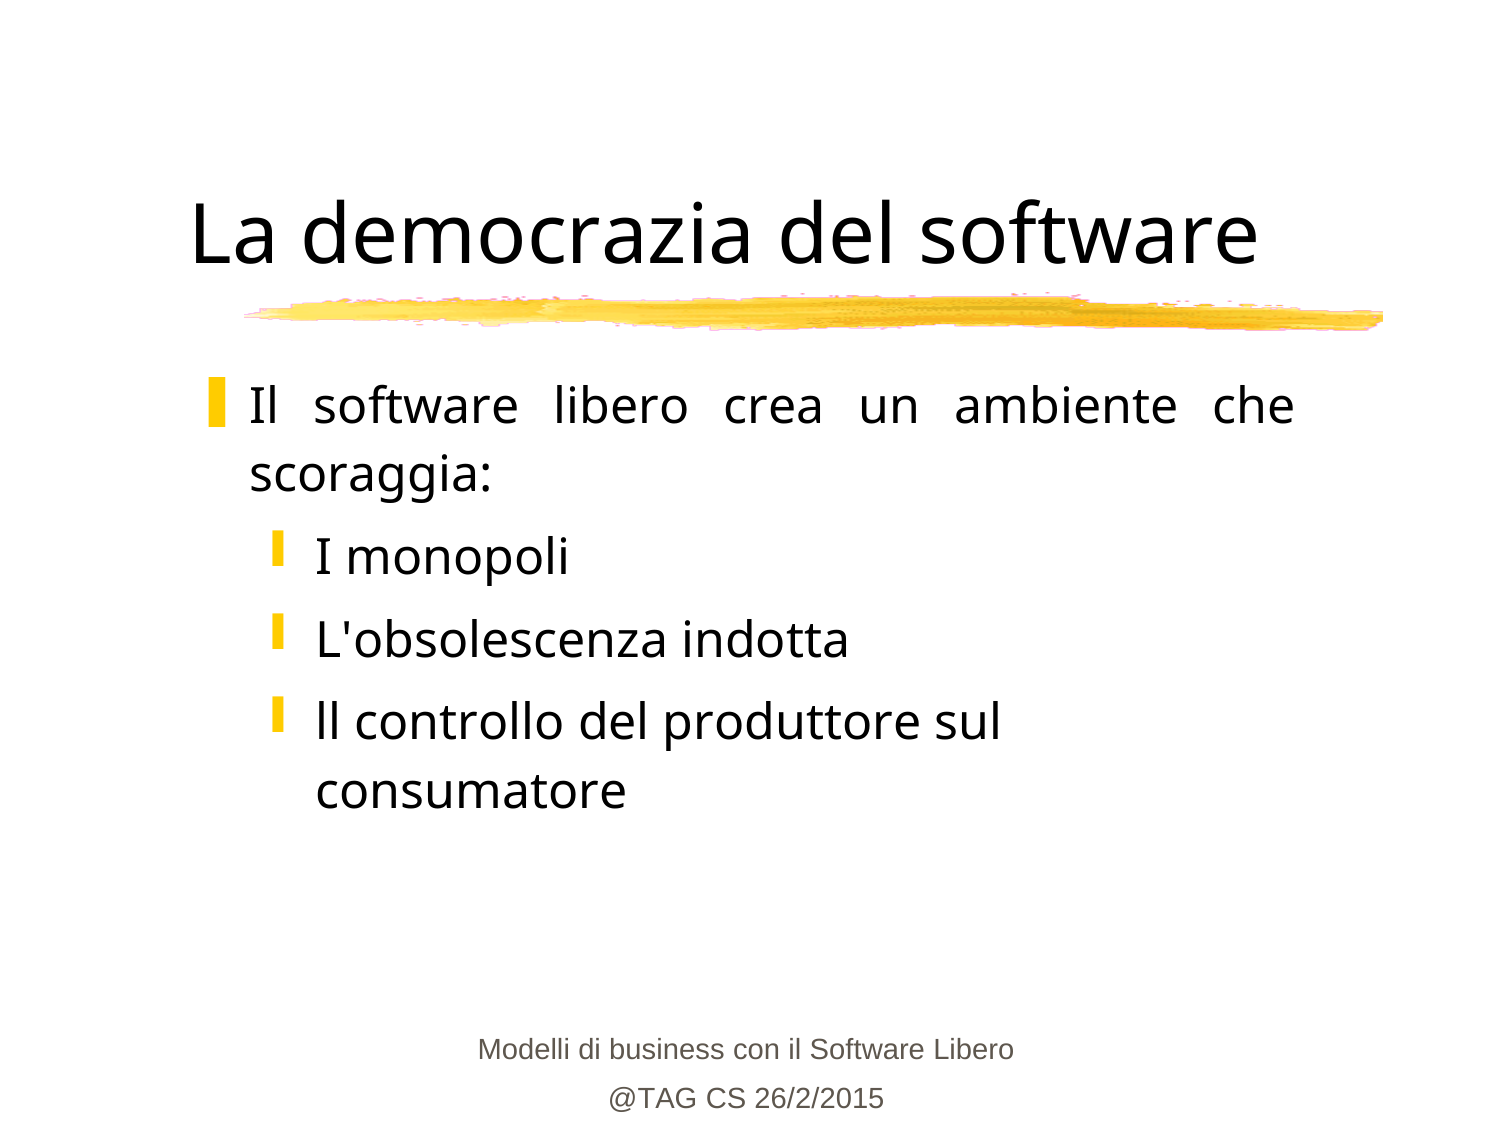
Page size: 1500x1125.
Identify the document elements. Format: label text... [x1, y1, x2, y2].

list Il software libero crea un ambiente che scoraggia: I monopoli L'obsolescenza indotta ll controllo del produttore sul consumatore [181, 362, 1312, 903]
title La democrazia del software [174, 118, 1418, 350]
